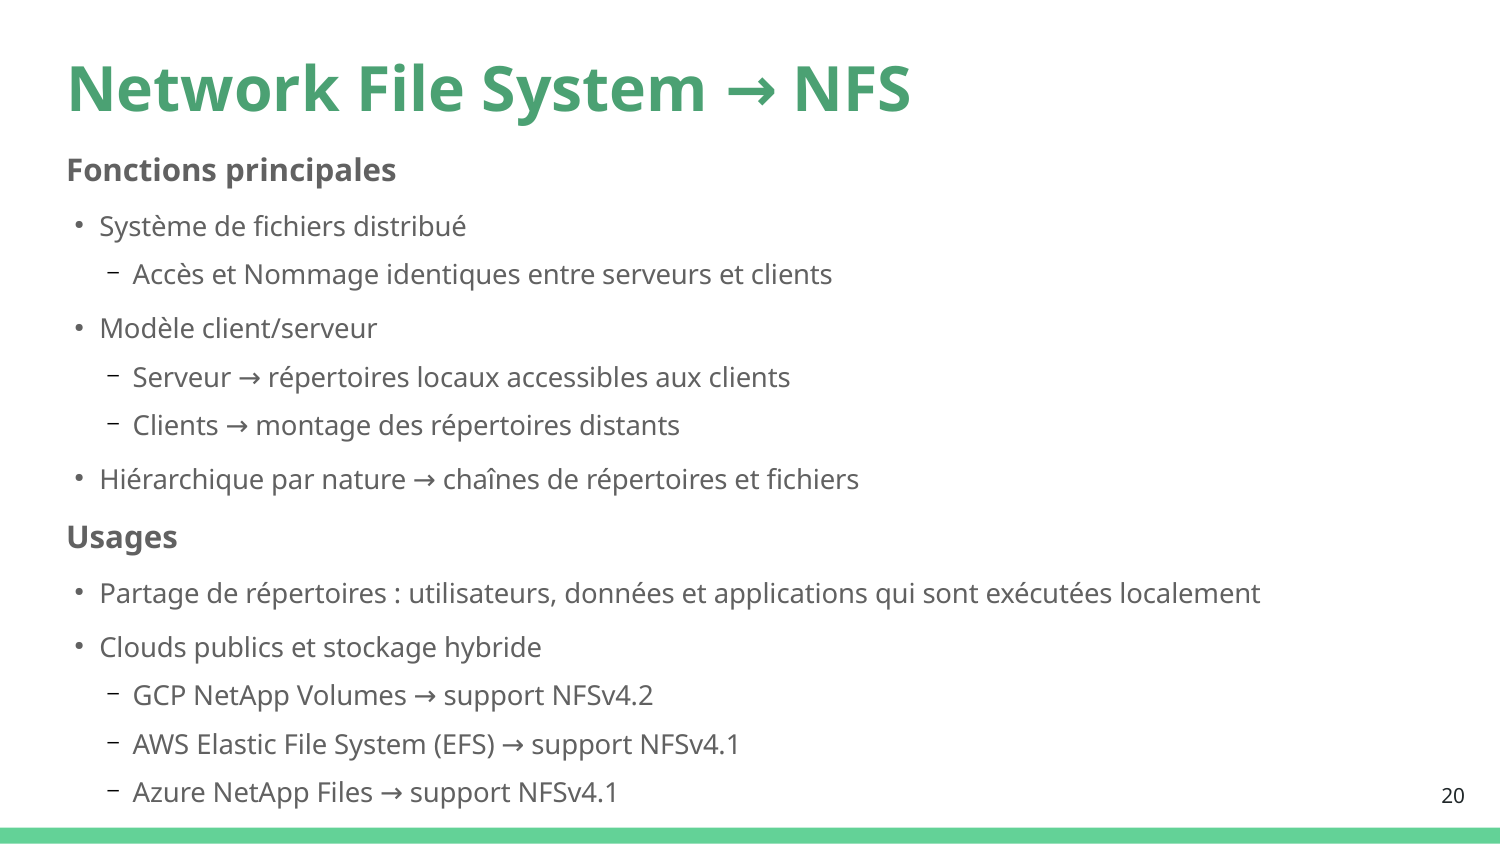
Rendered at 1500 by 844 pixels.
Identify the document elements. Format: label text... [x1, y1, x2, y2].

slide_number <numéro> [1389, 764, 1480, 830]
title Network File System → NFS [51, 23, 1449, 117]
list Fonctions principales Système de fichiers distribué Accès et Nommage identiques entre serveurs et clients Modèle client/serveur Serveur → répertoires locaux accessibles aux clients Clients → montage des répertoires distants Hiérarchique par nature → chaînes de répertoires et fichiers Usages Partage de répertoires : utilisateurs, données et applications qui sont exécutées localement Clouds publics et stockage hybride GCP NetApp Volumes → support NFSv4.2 AWS Elastic File System (EFS) → support NFSv4.1 Azure NetApp Files → support NFSv4.1 [51, 126, 1449, 836]
